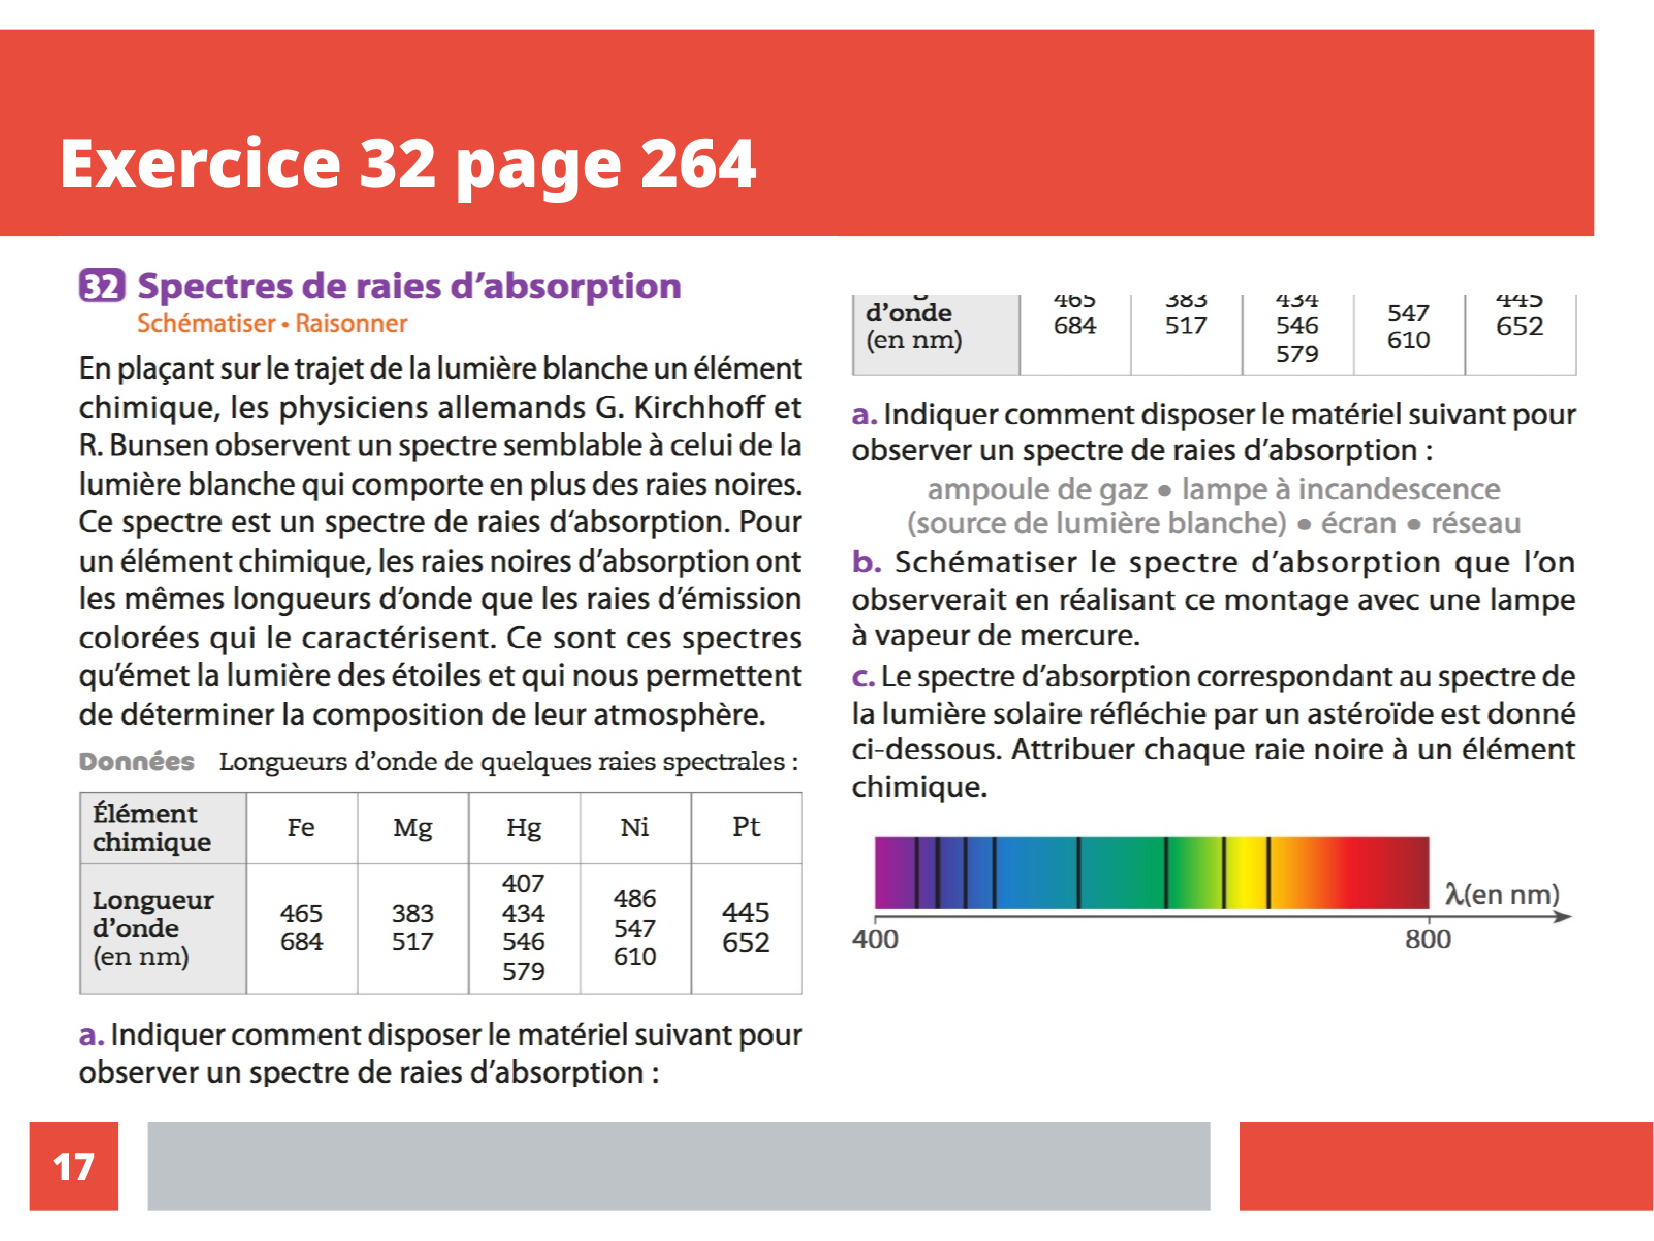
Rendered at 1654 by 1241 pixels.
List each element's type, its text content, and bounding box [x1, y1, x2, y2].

picture [59, 236, 1613, 1087]
title Exercice 32 page 264 [59, 59, 1595, 207]
